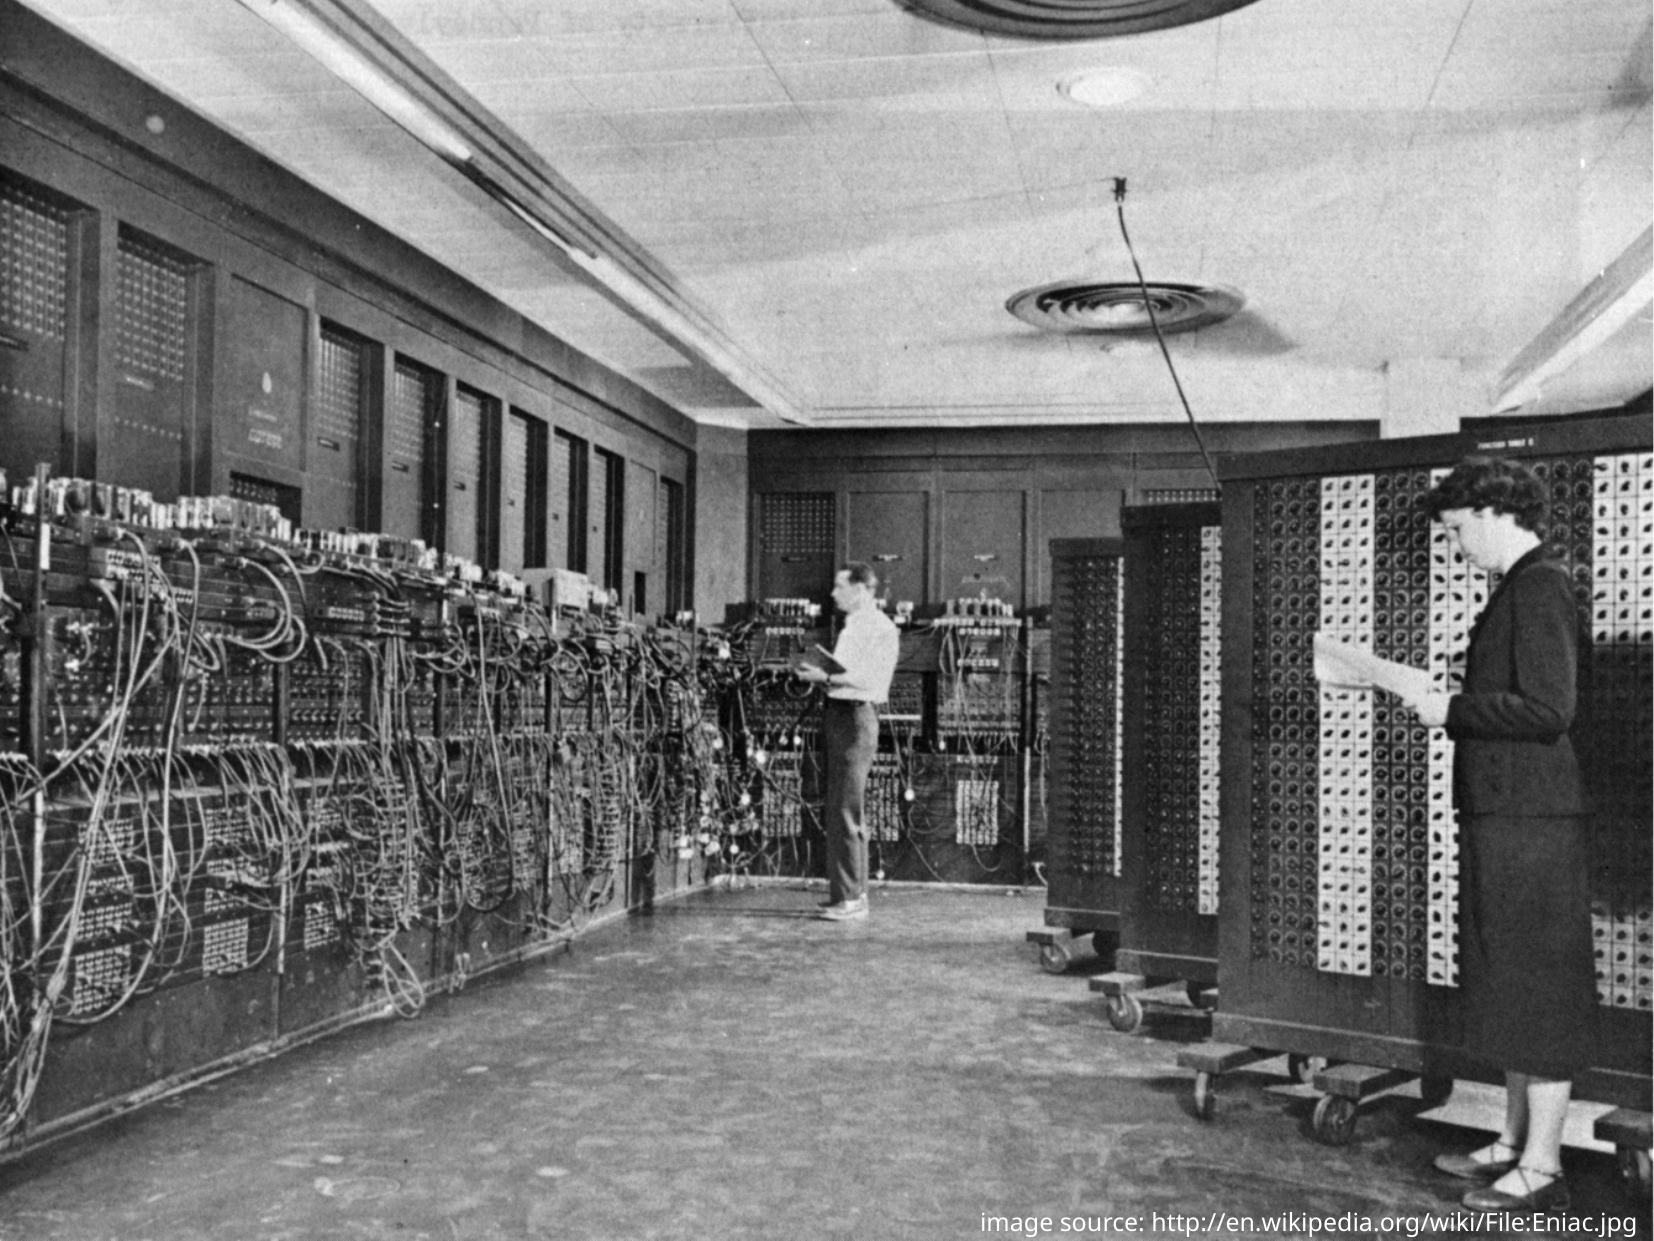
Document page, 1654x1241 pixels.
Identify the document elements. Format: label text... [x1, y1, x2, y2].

text_box image source: http://en.wikipedia.org/wiki/File:Eniac.jpg [405, 1197, 1654, 1241]
picture [0, 0, 1654, 1241]
